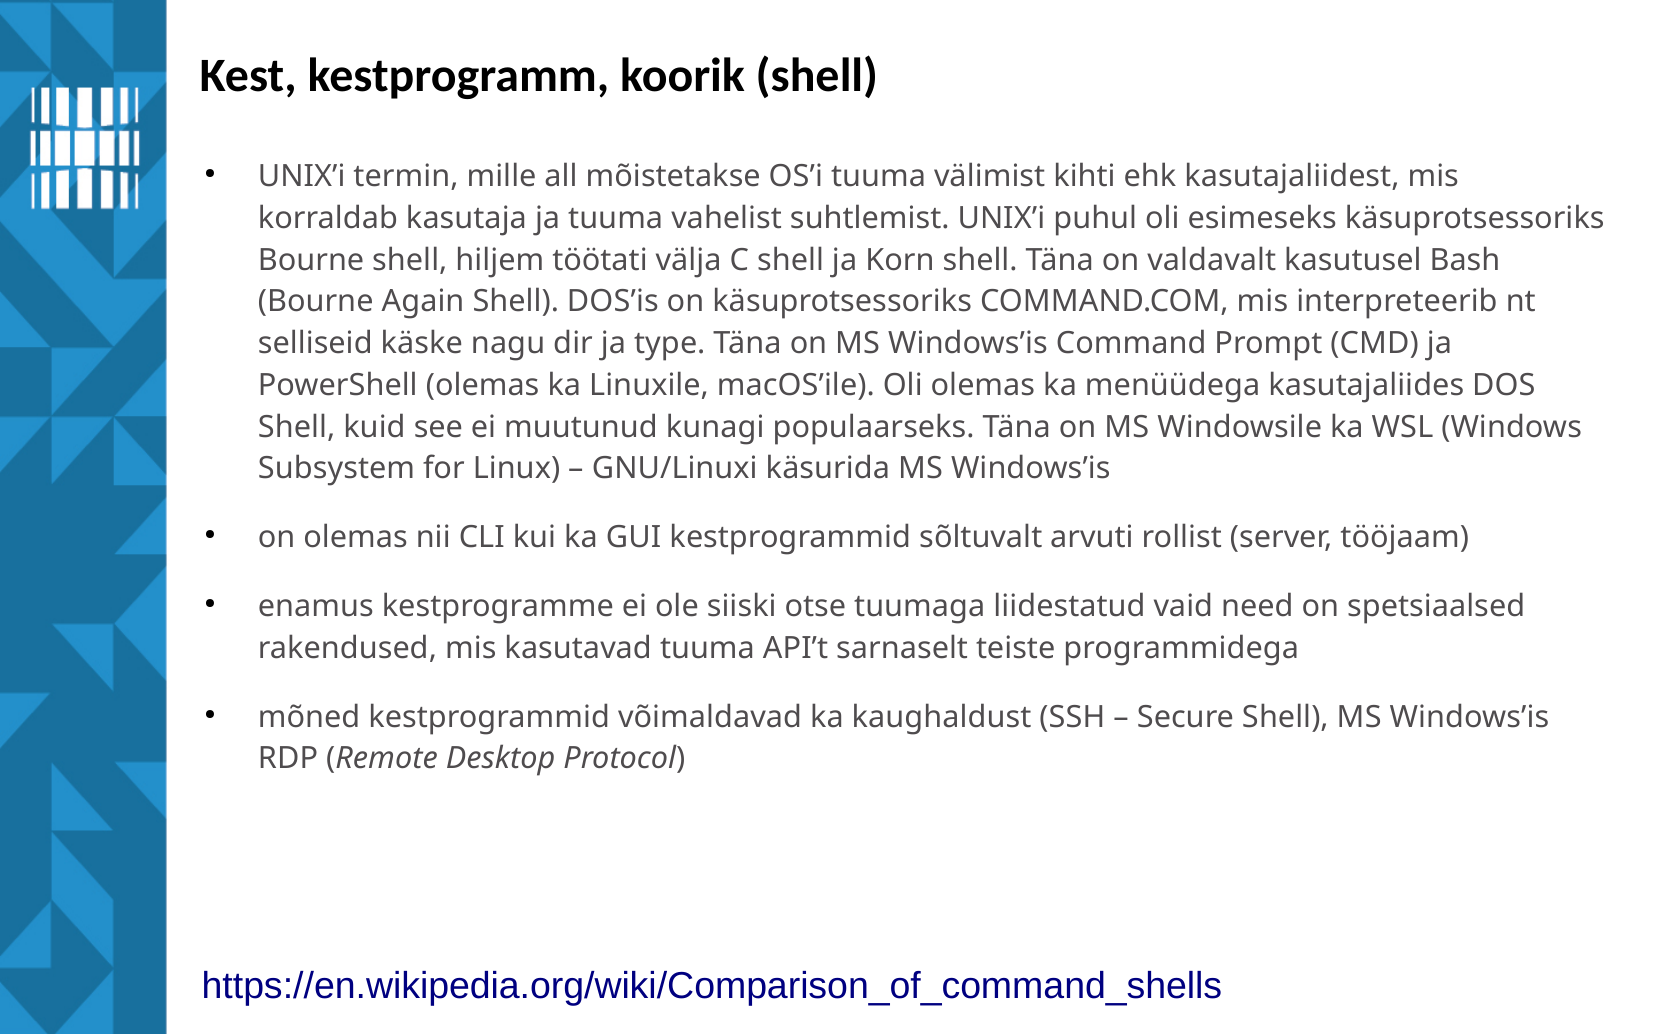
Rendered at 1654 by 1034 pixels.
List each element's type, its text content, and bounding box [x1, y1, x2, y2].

list UNIX’i termin, mille all mõistetakse OS’i tuuma välimist kihti ehk kasutajaliidest, mis korraldab kasutaja ja tuuma vahelist suhtlemist. UNIX’i puhul oli esimeseks käsuprotsessoriks Bourne shell, hiljem töötati välja C shell ja Korn shell. Täna on valdavalt kasutusel Bash (Bourne Again Shell). DOS’is on käsuprotsessoriks COMMAND.COM, mis interpreteerib nt selliseid käske nagu dir ja type. Täna on MS Windows’is Command Prompt (CMD) ja PowerShell (olemas ka Linuxile, macOS’ile). Oli olemas ka menüüdega kasutajaliides DOS Shell, kuid see ei muutunud kunagi populaarseks. Täna on MS Windowsile ka WSL (Windows Subsystem for Linux) – GNU/Linuxi käsurida MS Windows’is on olemas nii CLI kui ka GUI kestprogrammid sõltuvalt arvuti rollist (server, tööjaam) enamus kestprogramme ei ole siiski otse tuumaga liidestatud vaid need on spetsiaalsed rakendused, mis kasutavad tuuma API’t sarnaselt teiste programmidega mõned kestprogrammid võimaldavad ka kaughaldust (SSH – Secure Shell), MS Windows’is RDP (Remote Desktop Protocol) [186, 153, 1607, 957]
title Kest, kestprogramm, koorik (shell) [199, 51, 1553, 108]
picture [42, 108, 132, 208]
text_box https://en.wikipedia.org/wiki/Comparison_of_command_shells [186, 956, 1300, 1016]
